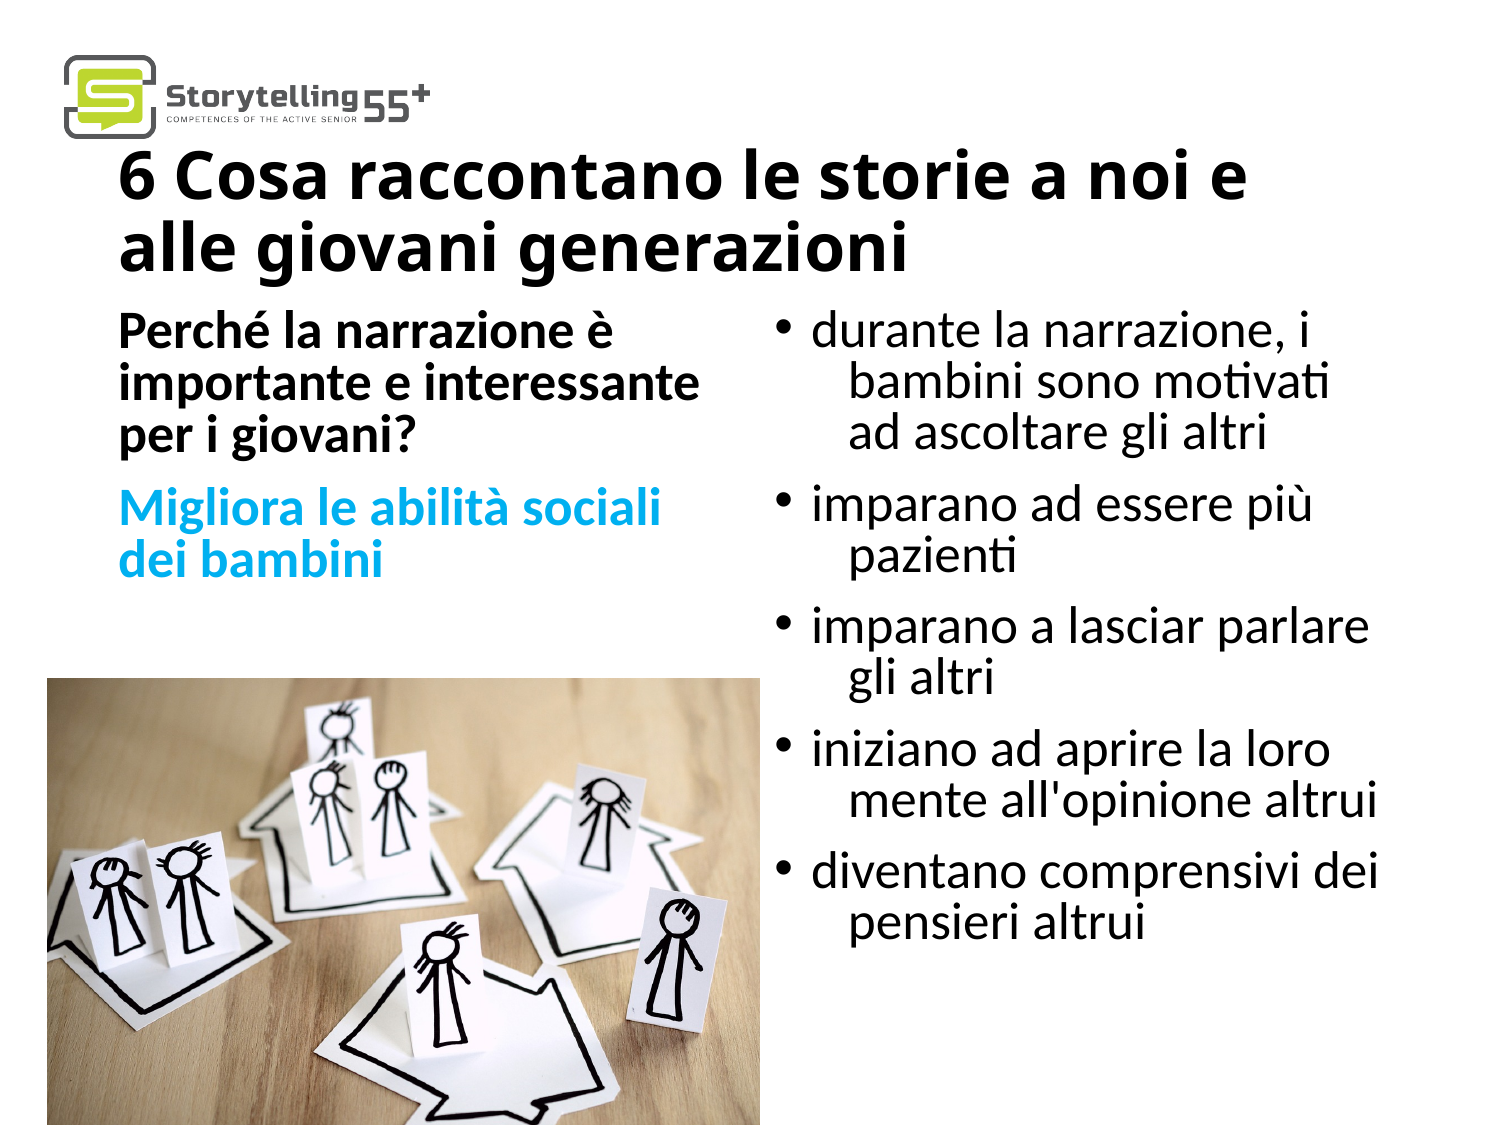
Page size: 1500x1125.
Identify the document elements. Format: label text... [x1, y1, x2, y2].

picture [64, 55, 430, 139]
list durante la narrazione, i bambini sono motivati ad ascoltare gli altri imparano ad essere più pazienti imparano a lasciar parlare gli altri iniziano ad aprire la loro mente all'opinione altrui diventano comprensivi dei pensieri altrui [759, 299, 1397, 1014]
title 6 Cosa raccontano le storie a noi e alle giovani generazioni [103, 127, 1397, 300]
list Perché la narrazione è importante e interessante per i giovani? Migliora le abilità sociali dei bambini [103, 299, 741, 678]
picture [47, 678, 760, 1125]
